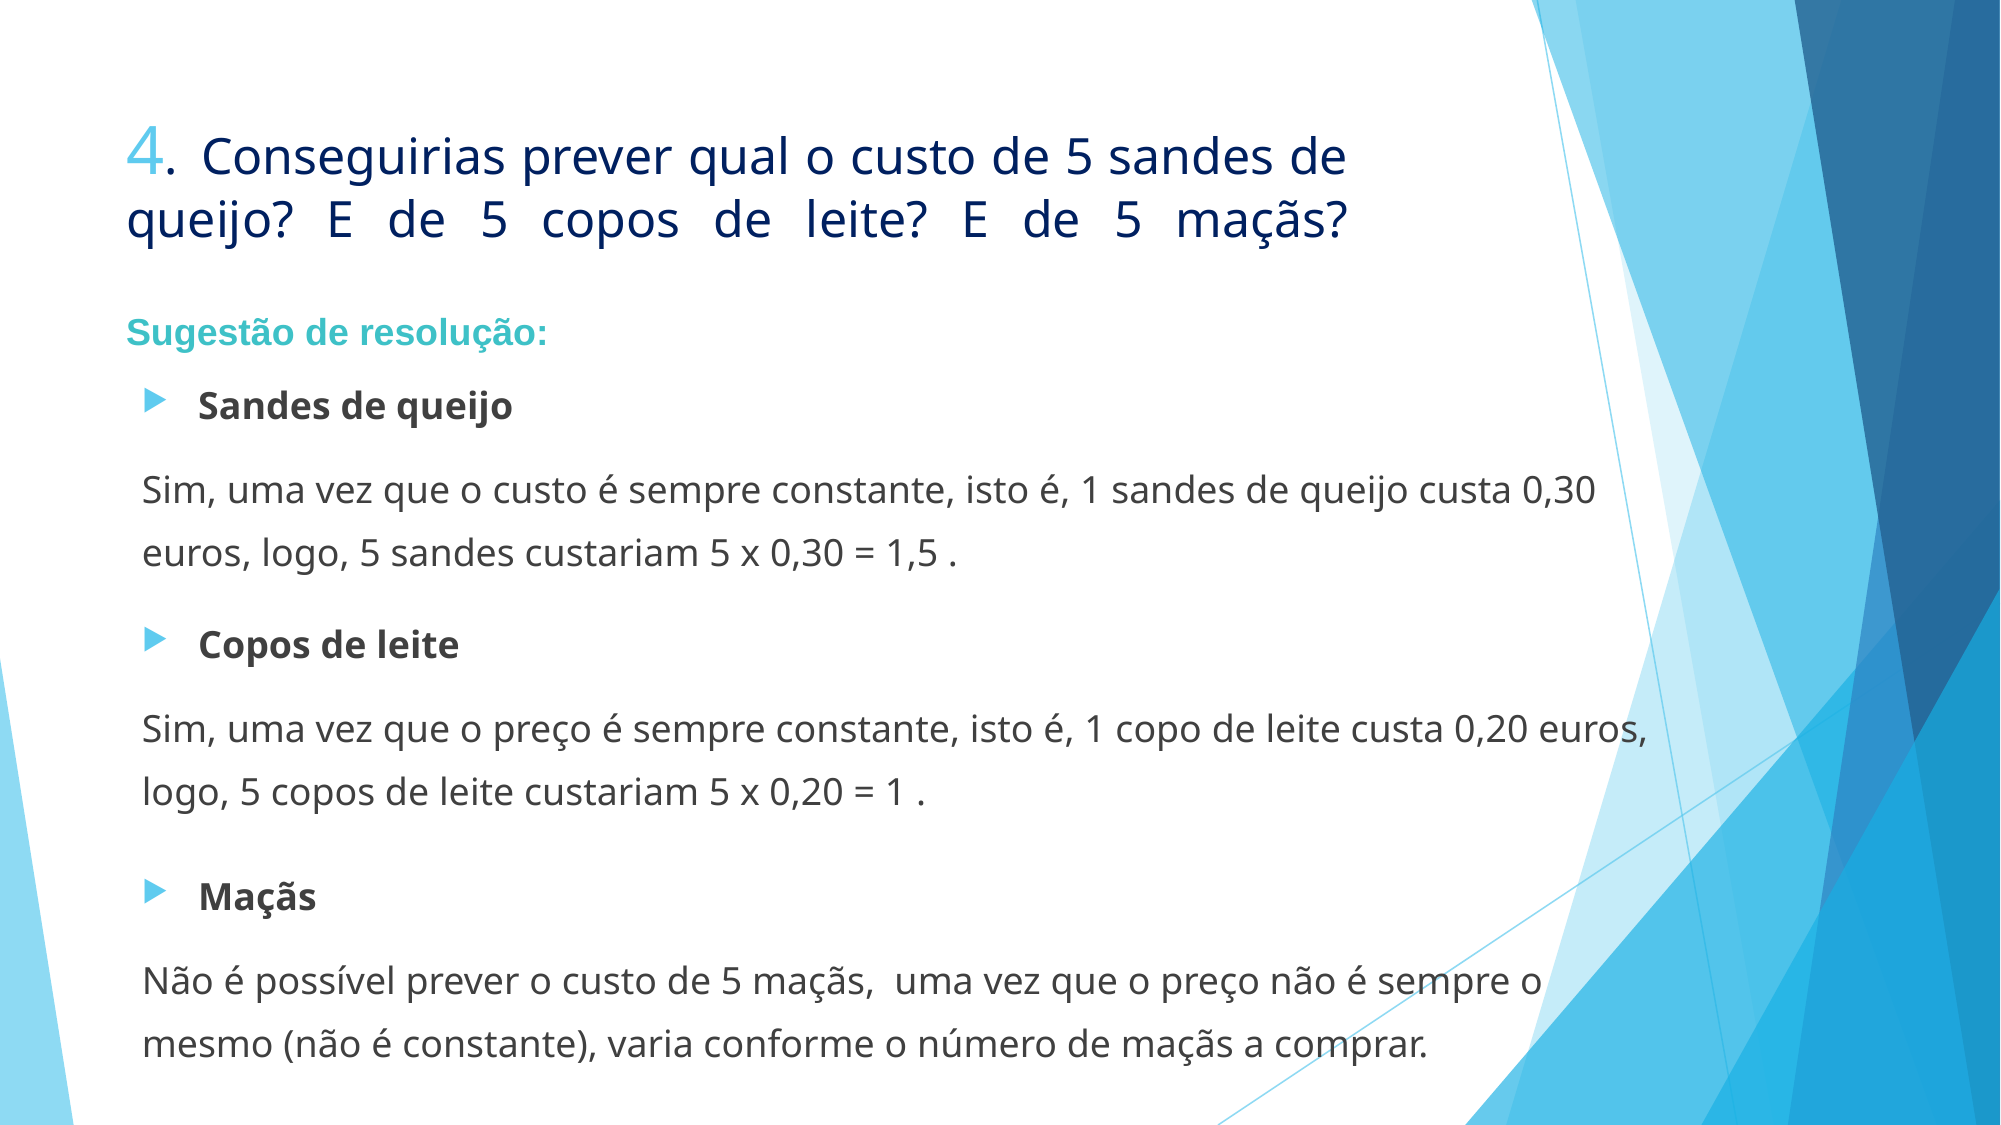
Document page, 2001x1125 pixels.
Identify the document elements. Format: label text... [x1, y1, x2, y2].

title 4. Conseguirias prever qual o custo de 5 sandes de queijo? E de 5 copos de leite? E de 5 maçãs? [111, 99, 1522, 317]
text_box Maçãs Não é possível prever o custo de 5 maçãs, uma vez que o preço não é sempre o mesmo (não é constante), varia conforme o número de maçãs a comprar. [126, 847, 1673, 1075]
list Sandes de queijo Sim, uma vez que o custo é sempre constante, isto é, 1 sandes de queijo custa 0,30 euros, logo, 5 sandes custariam 5 x 0,30 = 1,5 . [126, 356, 1673, 585]
text_box Copos de leite Sim, uma vez que o preço é sempre constante, isto é, 1 copo de leite custa 0,20 euros, logo, 5 copos de leite custariam 5 x 0,20 = 1 . [126, 595, 1673, 823]
text_box Sugestão de resolução: [111, 277, 1470, 353]
